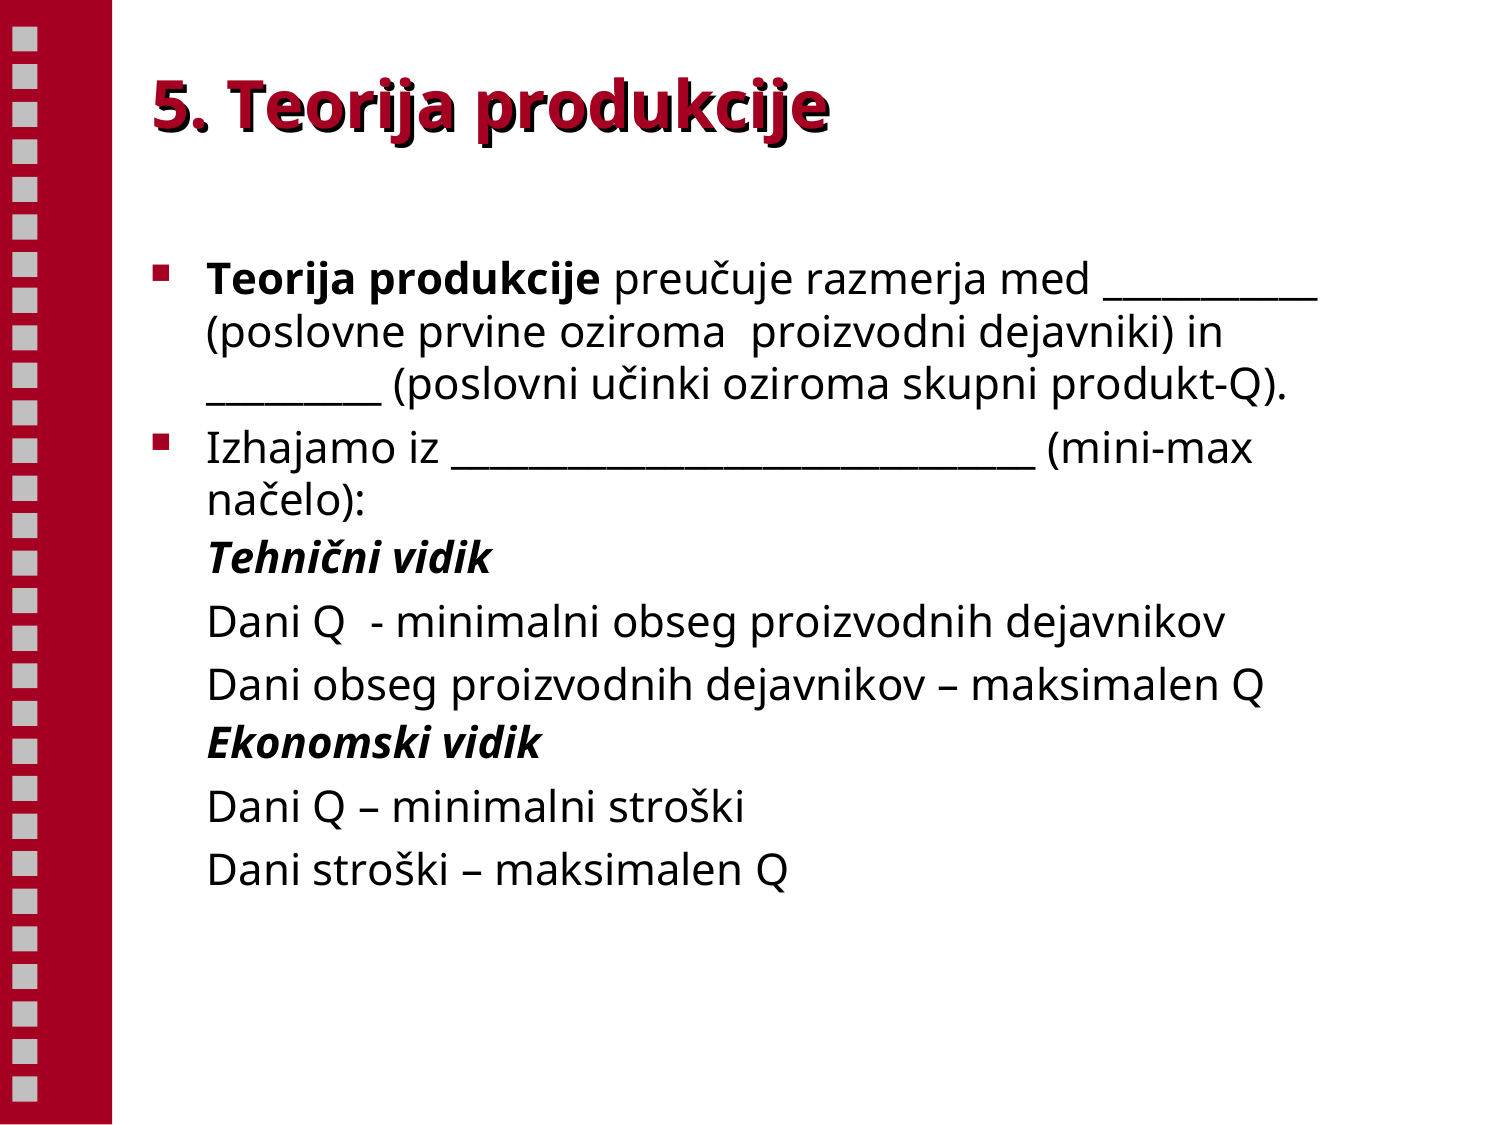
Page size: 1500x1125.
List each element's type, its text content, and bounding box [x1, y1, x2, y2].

text_box Teorija produkcije preučuje razmerja med ___________ (poslovne prvine oziroma proizvodni dejavniki) in _________ (poslovni učinki oziroma skupni produkt-Q). Izhajamo iz ______________________________ (mini-max načelo): Tehnični vidik Dani Q - minimalni obseg proizvodnih dejavnikov Dani obseg proizvodnih dejavnikov – maksimalen Q Ekonomski vidik Dani Q – minimalni stroški Dani stroški – maksimalen Q [135, 243, 1416, 1013]
title 5. Teorija produkcije [136, 30, 1412, 173]
